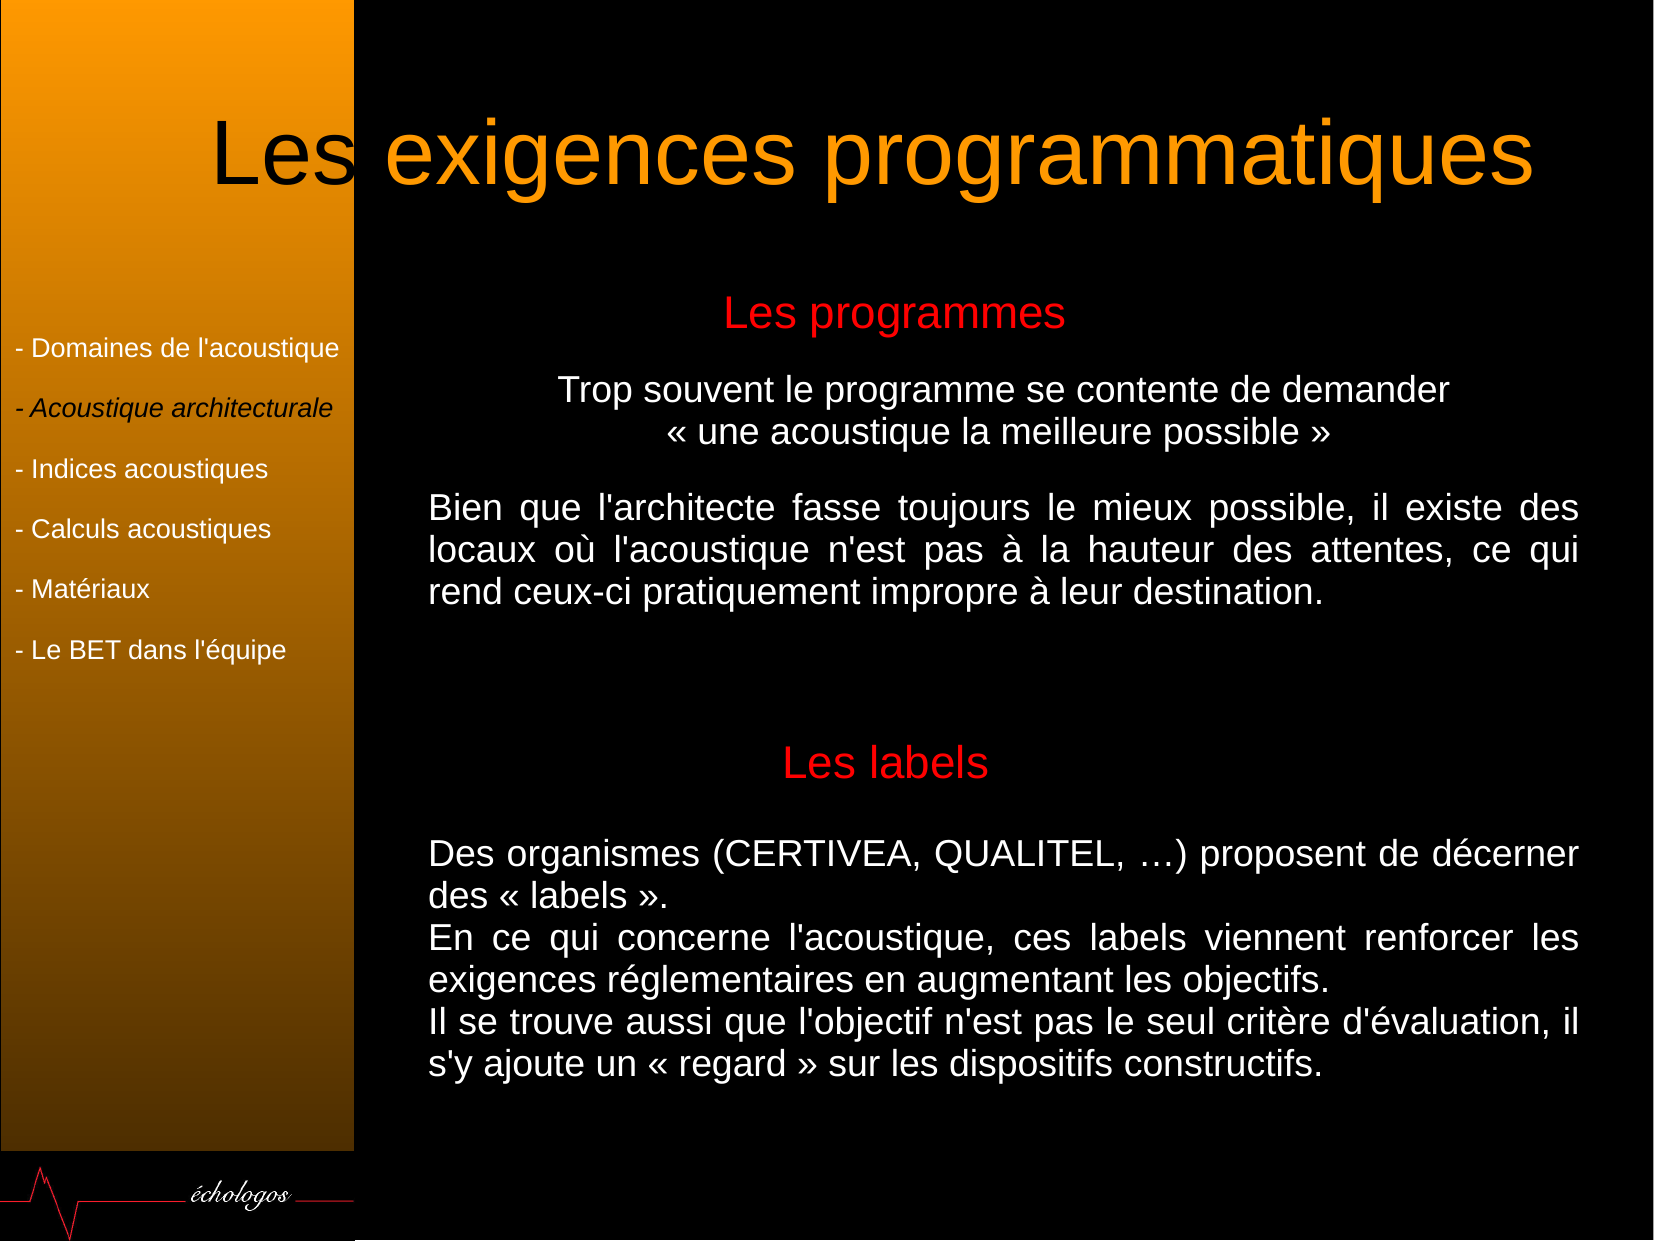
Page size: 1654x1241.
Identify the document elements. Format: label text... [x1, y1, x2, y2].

title Les exigences programmatiques [177, 56, 1571, 250]
text_box Bien que l'architecte fasse toujours le mieux possible, il existe des locaux où l'acoustique n'est pas à la hauteur des attentes, ce qui rend ceux-ci pratiquement impropre à leur destination. [413, 479, 1595, 621]
text_box - Domaines de l'acoustique - Acoustique architecturale - Indices acoustiques - Calculs acoustiques - Matériaux - Le BET dans l'équipe [0, 325, 355, 755]
text_box Les programmes [708, 279, 1123, 346]
text_box Les labels [767, 730, 1034, 796]
text_box Trop souvent le programme se contente de demander « une acoustique la meilleure possible » [413, 361, 1595, 460]
picture [0, 1166, 355, 1241]
text_box Des organismes (CERTIVEA, QUALITEL, …) proposent de décerner des « labels ». En ce qui concerne l'acoustique, ces labels viennent renforcer les exigences réglementaires en augmentant les objectifs. Il se trouve aussi que l'objectif n'est pas le seul critère d'évaluation, il s'y ajoute un « regard » sur les dispositifs constructifs. [413, 825, 1595, 1093]
